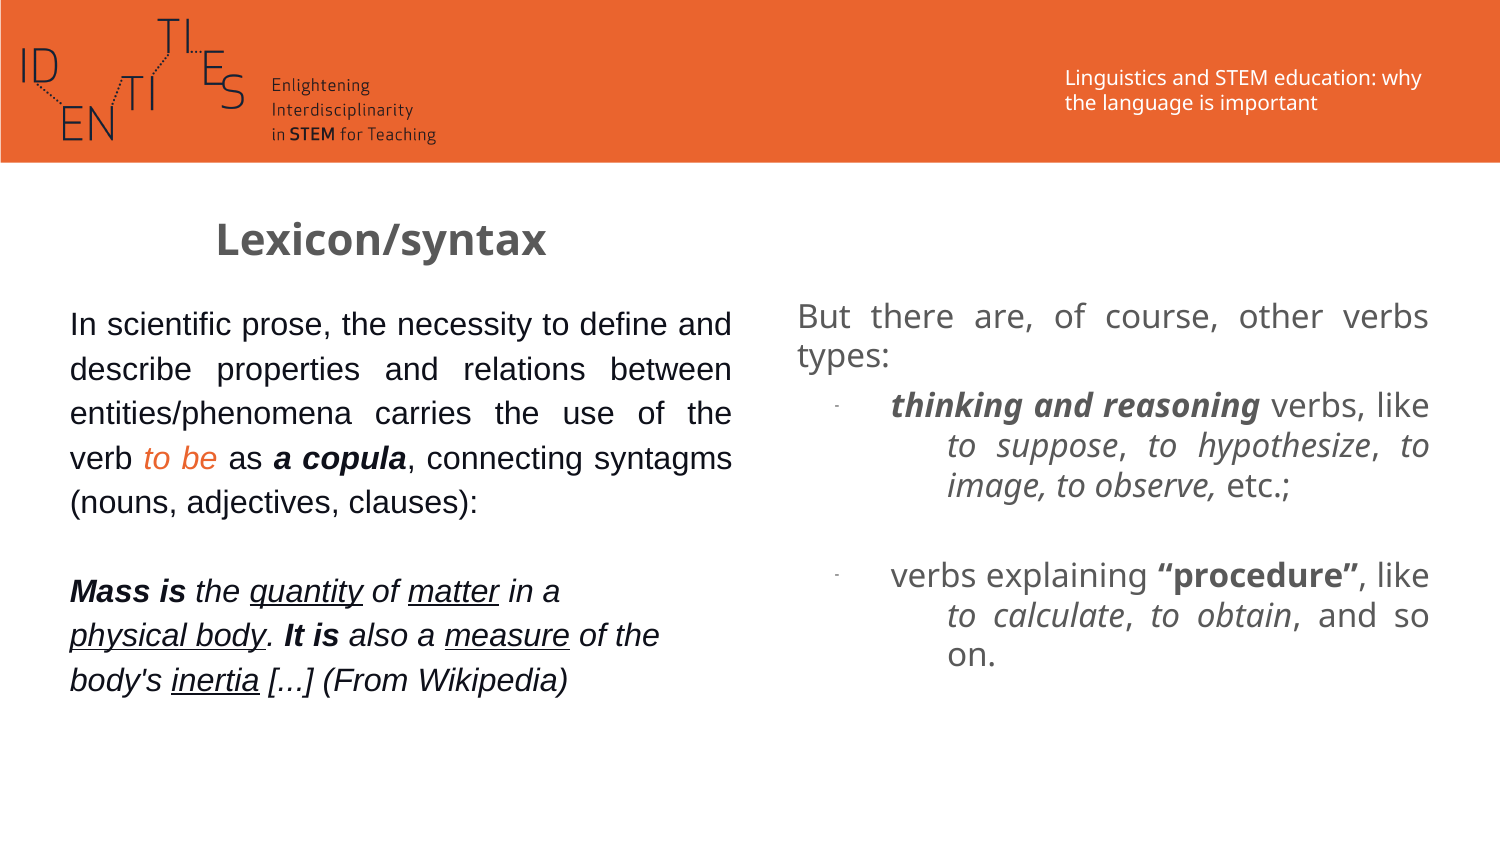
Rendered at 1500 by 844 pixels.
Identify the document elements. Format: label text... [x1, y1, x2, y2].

picture [22, 15, 436, 148]
text_box Linguistics and STEM education: why the language is important [1049, 57, 1472, 164]
list In scientific prose, the necessity to define and describe properties and relations between entities/phenomena carries the use of the verb to be as a copula, connecting syntagms (nouns, adjectives, clauses): Mass is the quantity of matter in a physical body. It is also a measure of the body's inertia [...] (From Wikipedia) [54, 290, 751, 707]
text_box [0, 0, 1500, 163]
list But there are, of course, other verbs types: thinking and reasoning verbs, like to suppose, to hypothesize, to image, to observe, etc.; verbs explaining “procedure”, like to calculate, to obtain, and so on. [782, 287, 1446, 688]
text_box Lexicon/syntax [200, 196, 571, 280]
